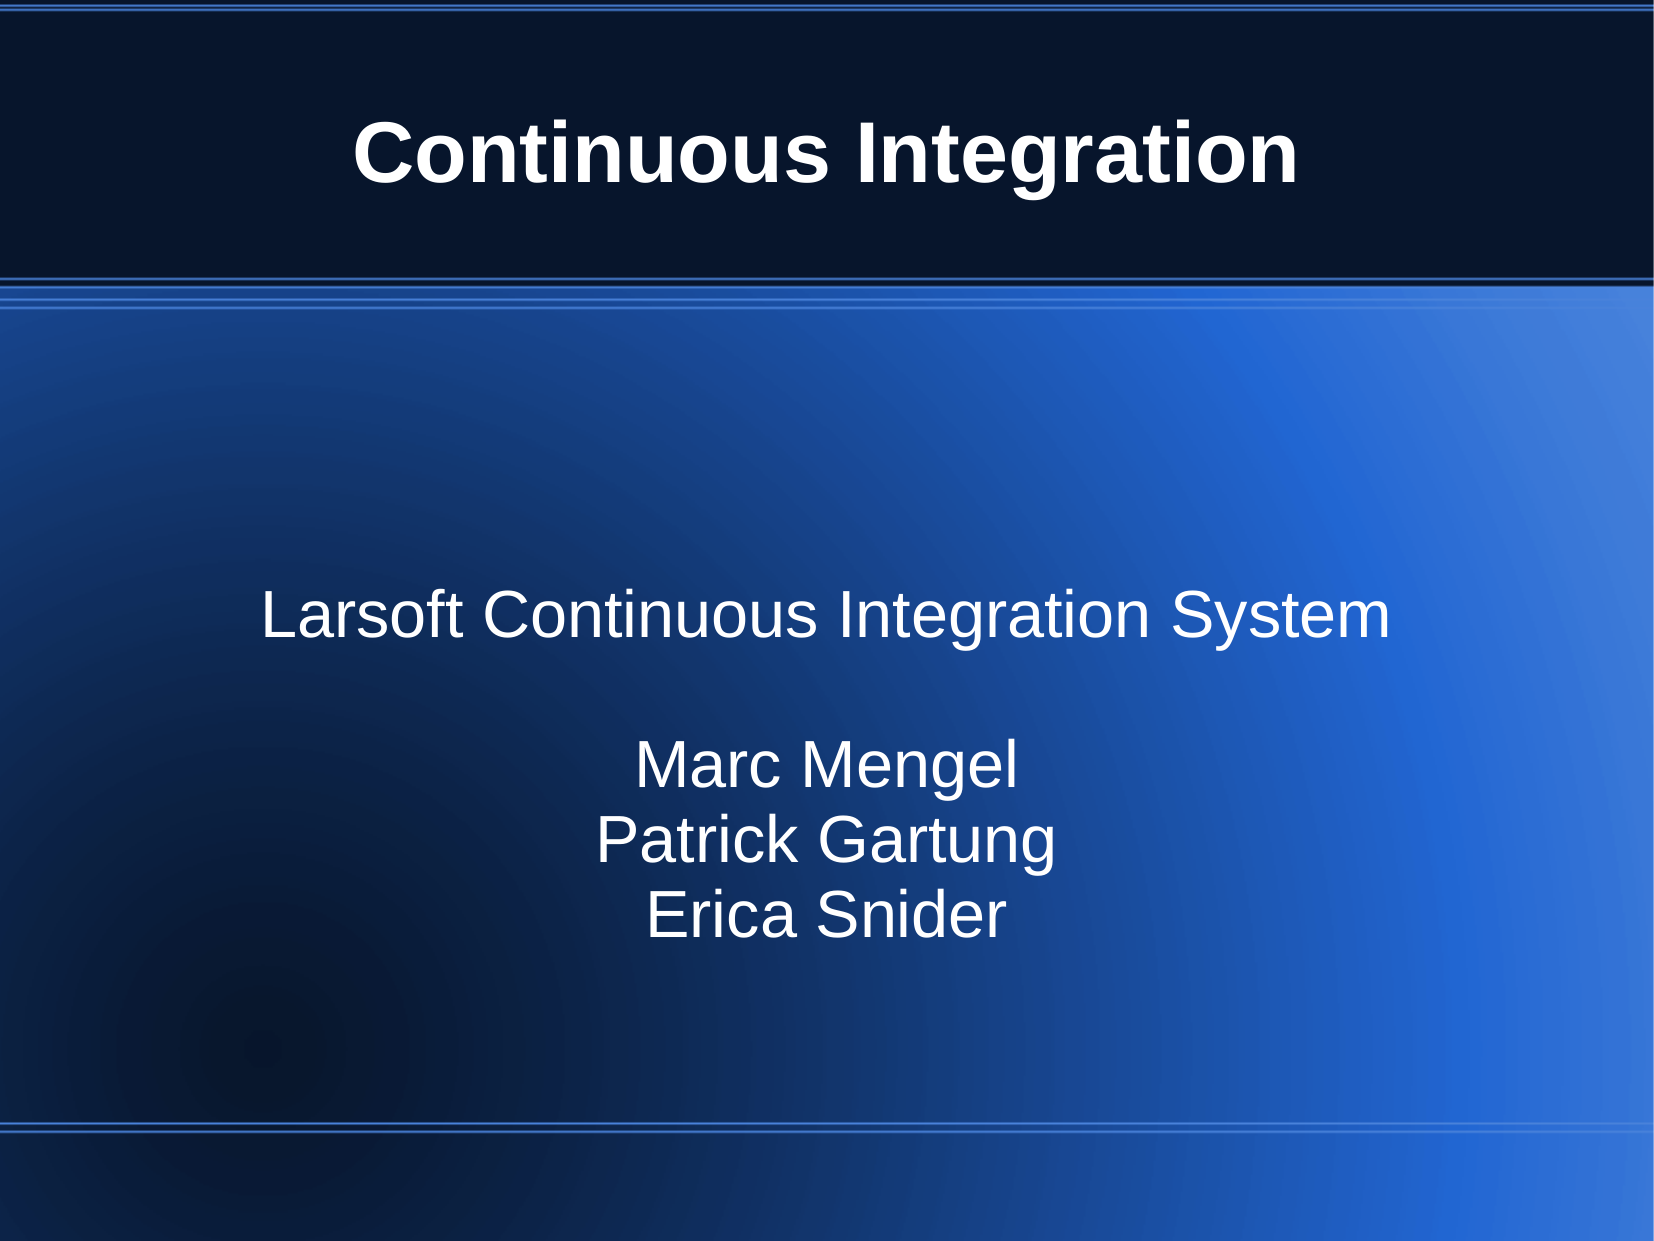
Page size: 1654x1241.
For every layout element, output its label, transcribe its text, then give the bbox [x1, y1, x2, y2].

picture [0, 0, 1654, 1241]
title Continuous Integration [82, 49, 1571, 257]
subtitle Larsoft Continuous Integration System Marc Mengel Patrick Gartung Erica Snider [82, 355, 1571, 1174]
